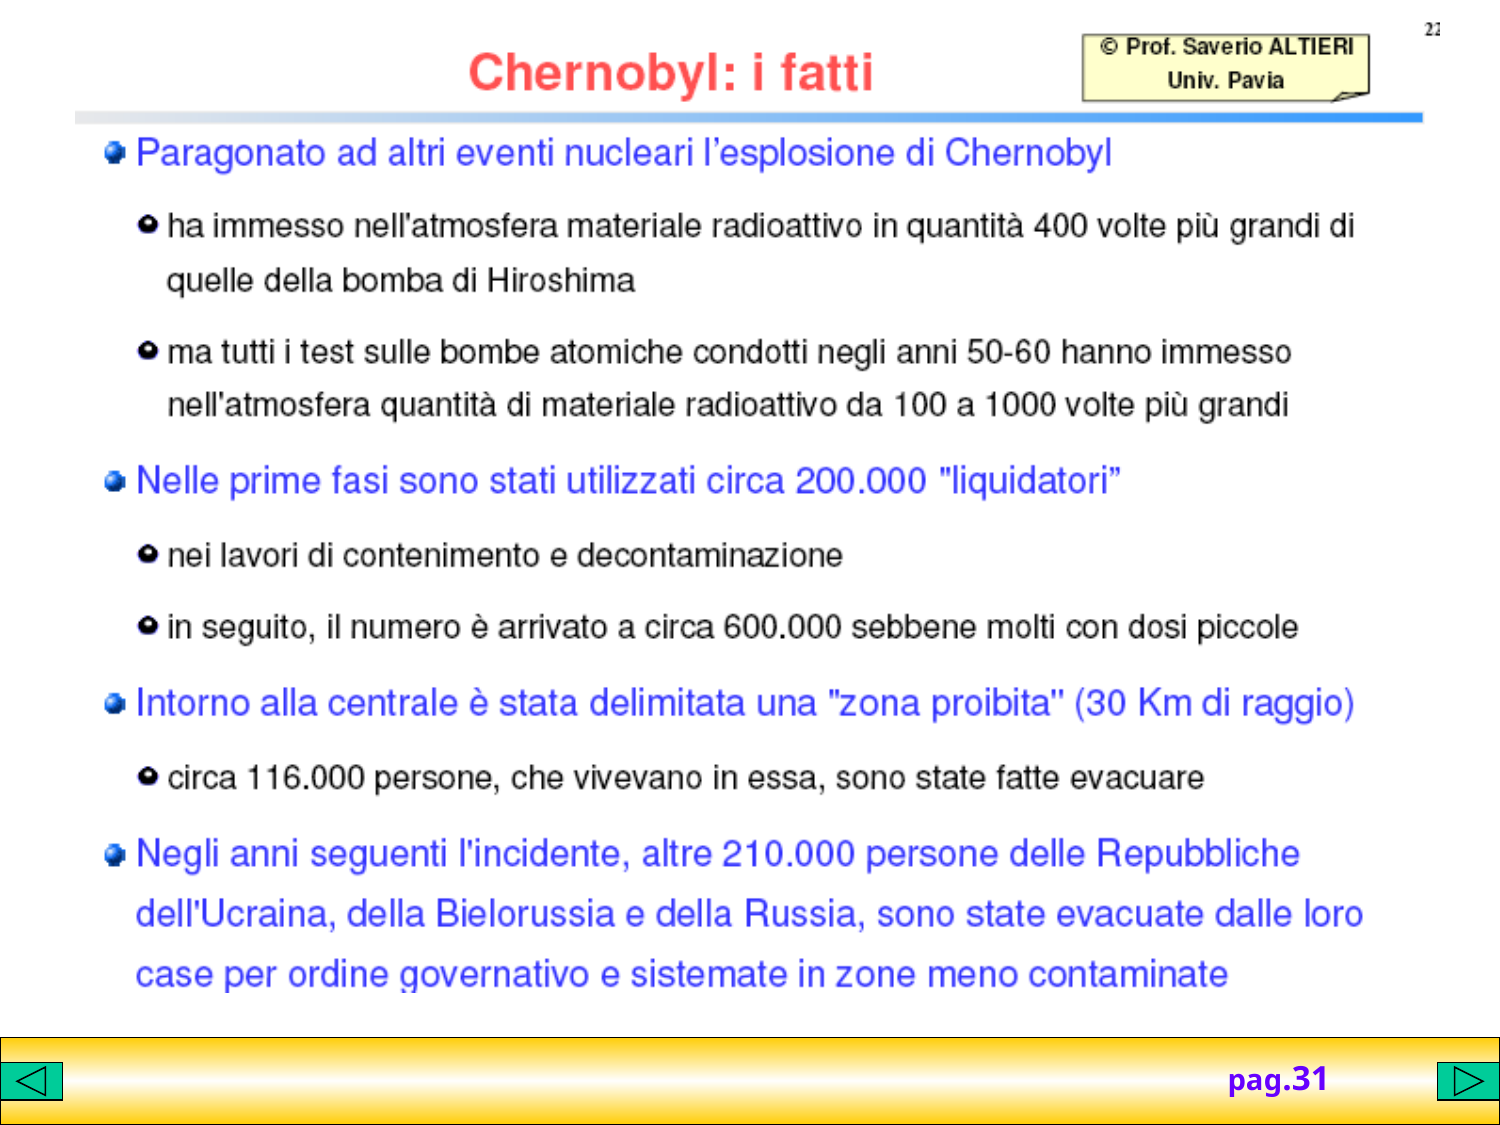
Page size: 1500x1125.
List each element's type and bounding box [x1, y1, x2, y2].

picture [75, 21, 1440, 994]
